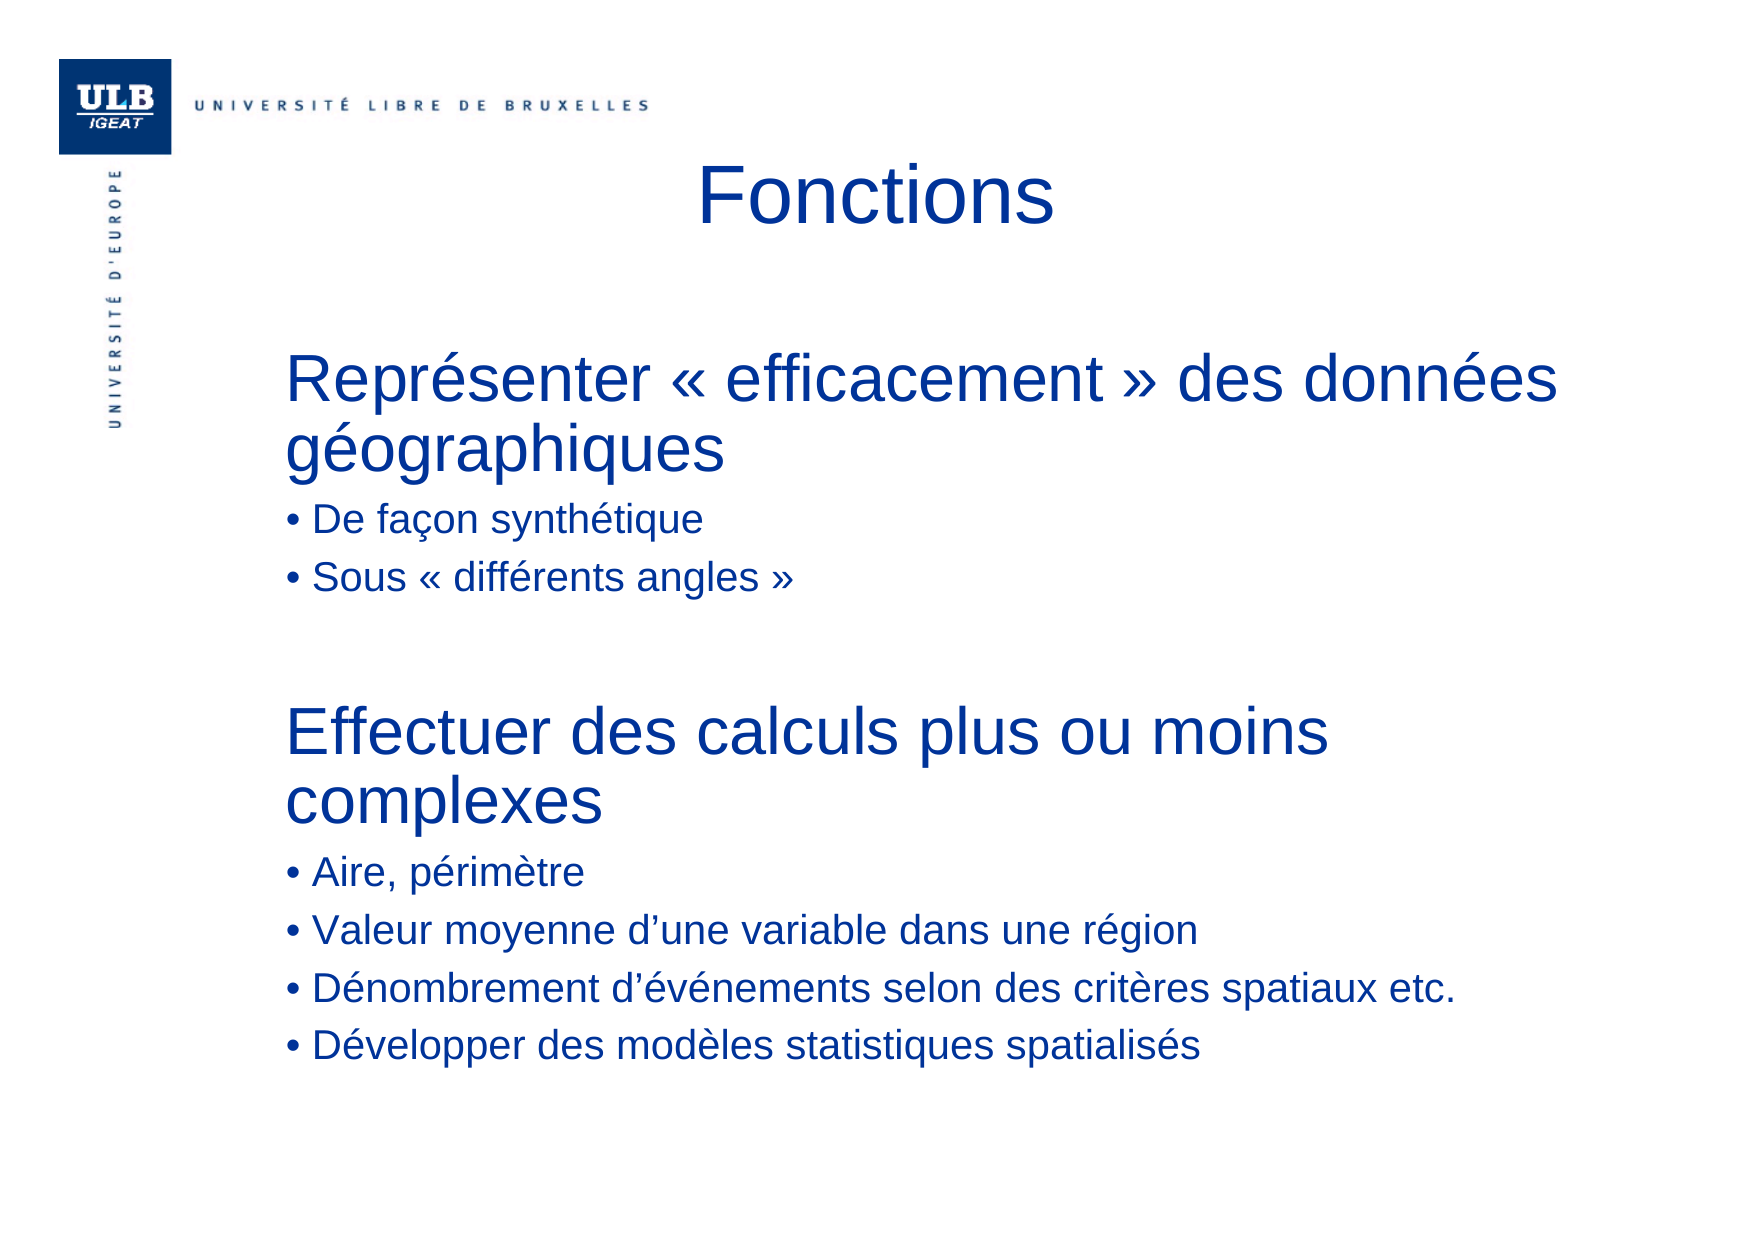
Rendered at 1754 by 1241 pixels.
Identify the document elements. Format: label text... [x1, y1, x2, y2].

title Fonctions [140, 79, 1613, 315]
picture [59, 59, 1695, 1182]
list Représenter « efficacement » des données géographiques • De façon synthétique • Sous « différents angles » Effectuer des calculs plus ou moins complexes • Aire, périmètre • Valeur moyenne d’une variable dans une région • Dénombrement d’événements selon des critères spatiaux etc. • Développer des modèles statistiques spatialisés [164, 256, 1637, 1240]
